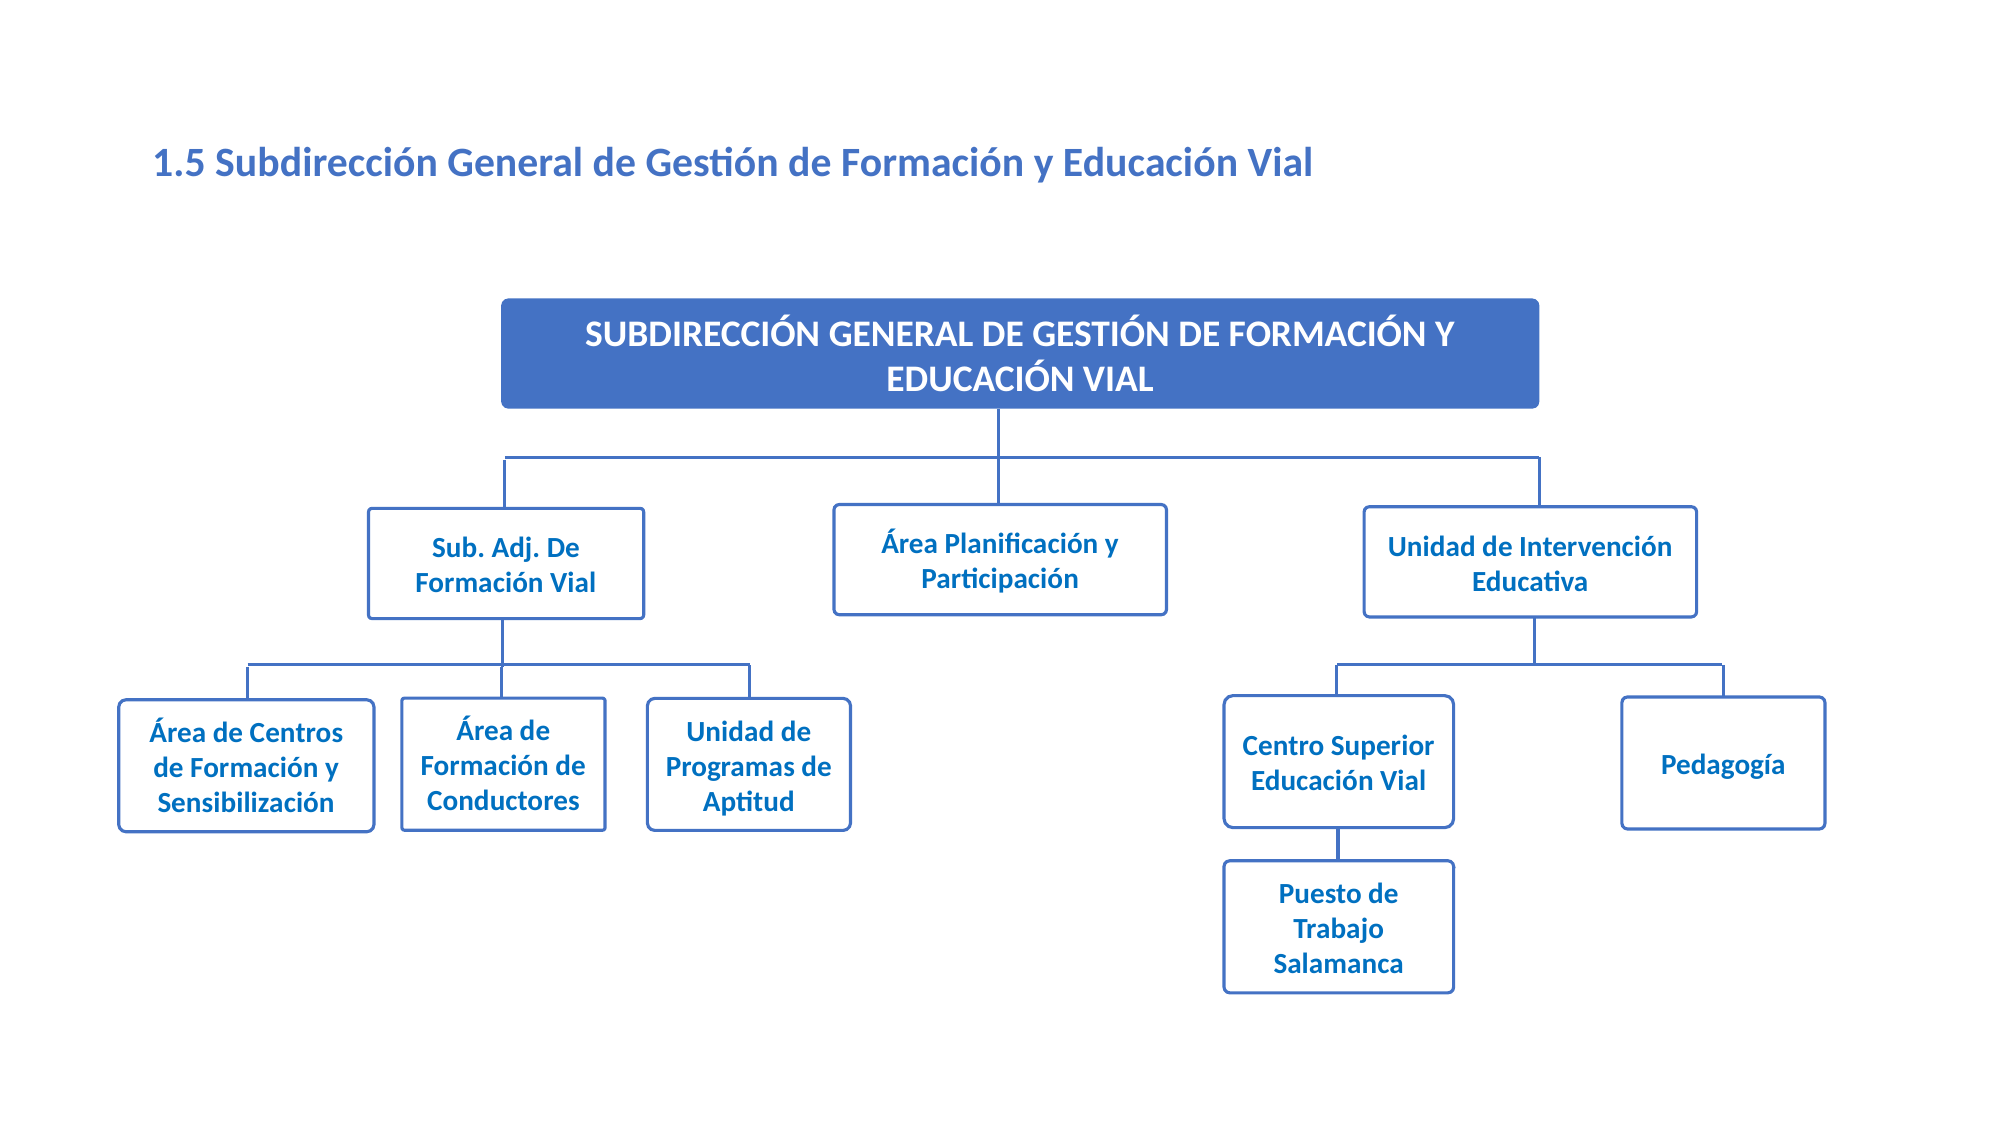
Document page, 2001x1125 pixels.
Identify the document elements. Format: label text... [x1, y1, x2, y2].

text_box 1.5 Subdirección General de Gestión de Formación y Educación Vial [137, 127, 1337, 194]
text_box Unidad de Programas de Aptitud [647, 698, 851, 831]
text_box Área de Formación de Conductores [401, 698, 606, 831]
text_box Área Planificación y Participación [833, 504, 1167, 615]
text_box Área de Centros de Formación y Sensibilización [118, 699, 374, 832]
text_box SUBDIRECCIÓN GENERAL DE GESTIÓN DE FORMACIÓN Y EDUCACIÓN VIAL [501, 298, 1540, 409]
text_box Pedagogía [1621, 696, 1825, 830]
text_box Unidad de Intervención Educativa [1364, 506, 1697, 617]
text_box Centro Superior Educación Vial [1224, 695, 1454, 828]
text_box Puesto de Trabajo Salamanca [1224, 860, 1454, 993]
text_box Sub. Adj. De Formación Vial [368, 508, 644, 619]
